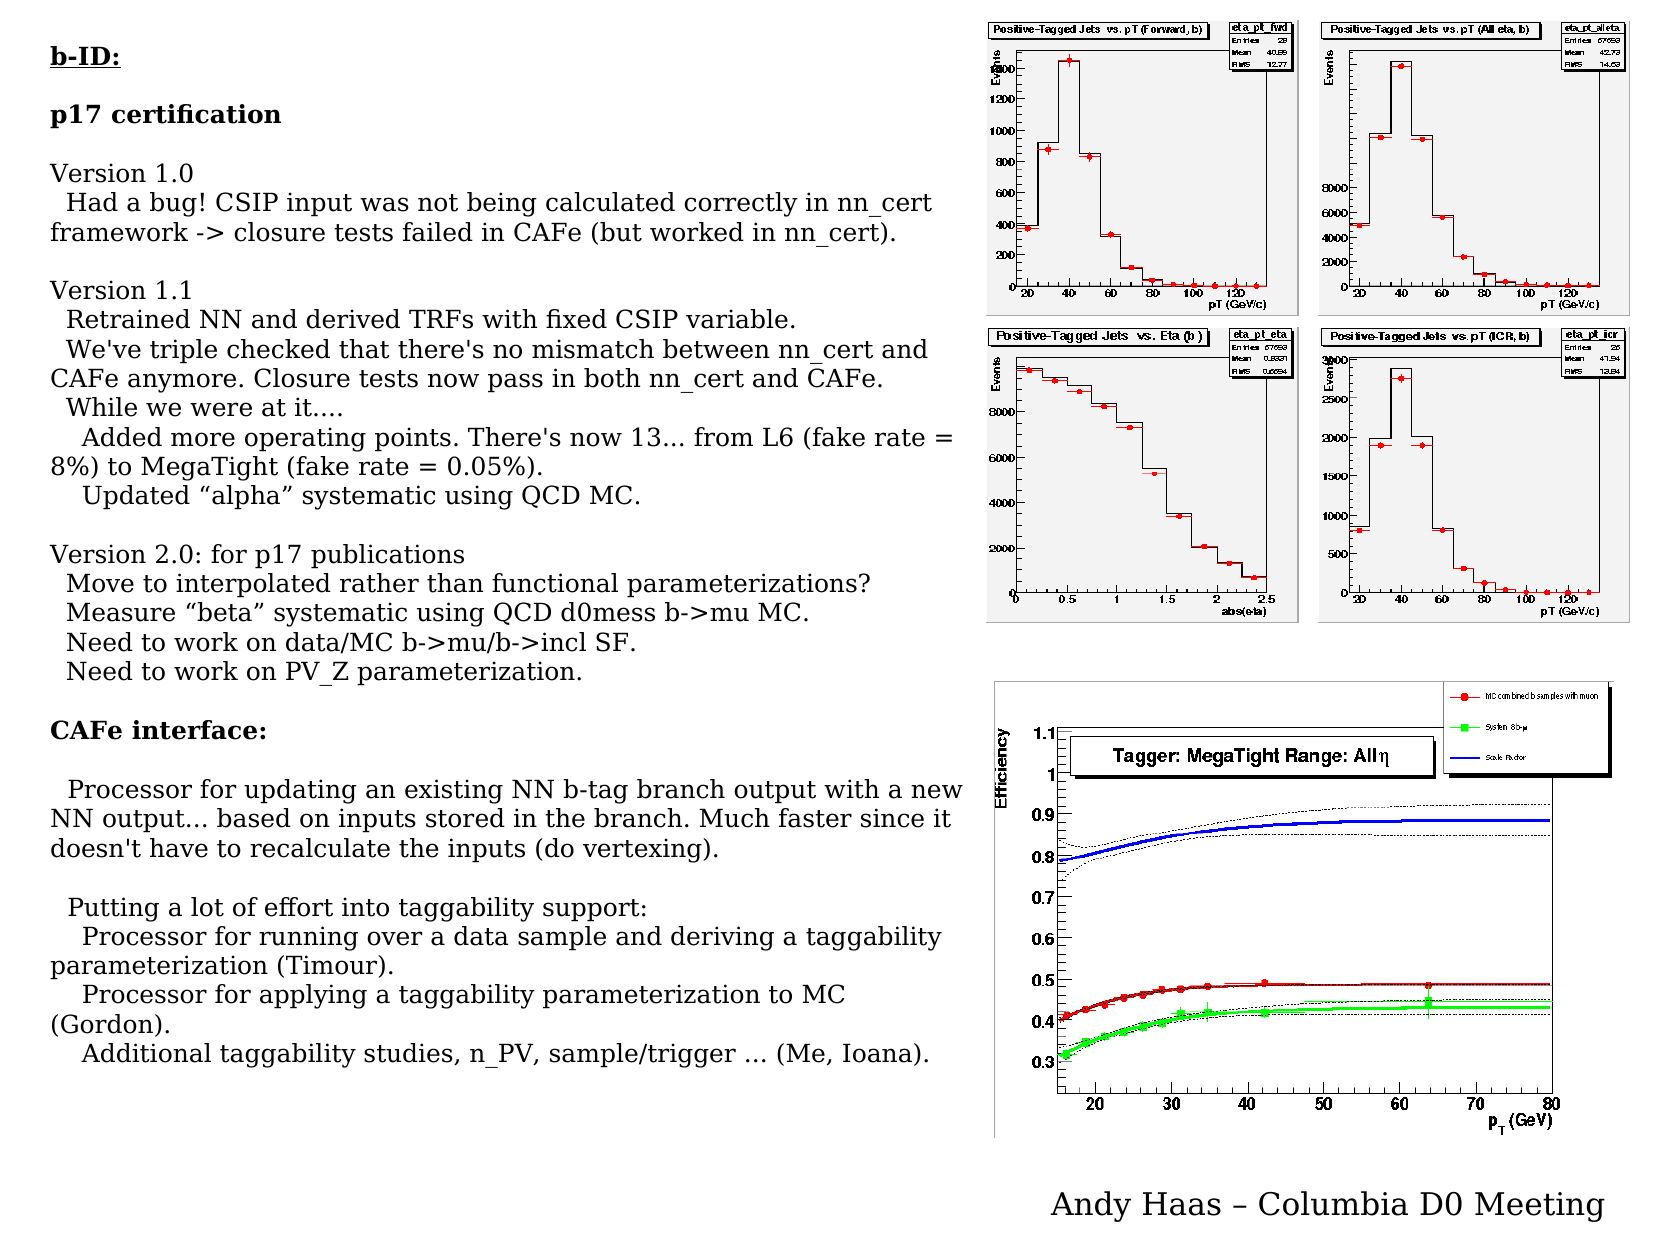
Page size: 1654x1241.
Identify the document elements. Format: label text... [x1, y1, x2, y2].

text_box b-ID: p17 certification Version 1.0 Had a bug! CSIP input was not being calculated correctly in nn_cert framework -> closure tests failed in CAFe (but worked in nn_cert). Version 1.1 Retrained NN and derived TRFs with fixed CSIP variable. We've triple checked that there's no mismatch between nn_cert and CAFe anymore. Closure tests now pass in both nn_cert and CAFe. While we were at it.... Added more operating points. There's now 13... from L6 (fake rate = 8%) to MegaTight (fake rate = 0.05%). Updated “alpha” systematic using QCD MC. Version 2.0: for p17 publications Move to interpolated rather than functional parameterizations? Measure “beta” systematic using QCD d0mess b->mu MC. Need to work on data/MC b->mu/b->incl SF. Need to work on PV_Z parameterization. CAFe interface: Processor for updating an existing NN b-tag branch output with a new NN output... based on inputs stored in the branch. Much faster since it doesn't have to recalculate the inputs (do vertexing). Putting a lot of effort into taggability support: Processor for running over a data sample and deriving a taggability parameterization (Timour). Processor for applying a taggability parameterization to MC (Gordon). Additional taggability studies, n_PV, sample/trigger ... (Me, Ioana). [49, 41, 968, 1069]
picture [983, 18, 1633, 625]
picture [994, 681, 1614, 1138]
